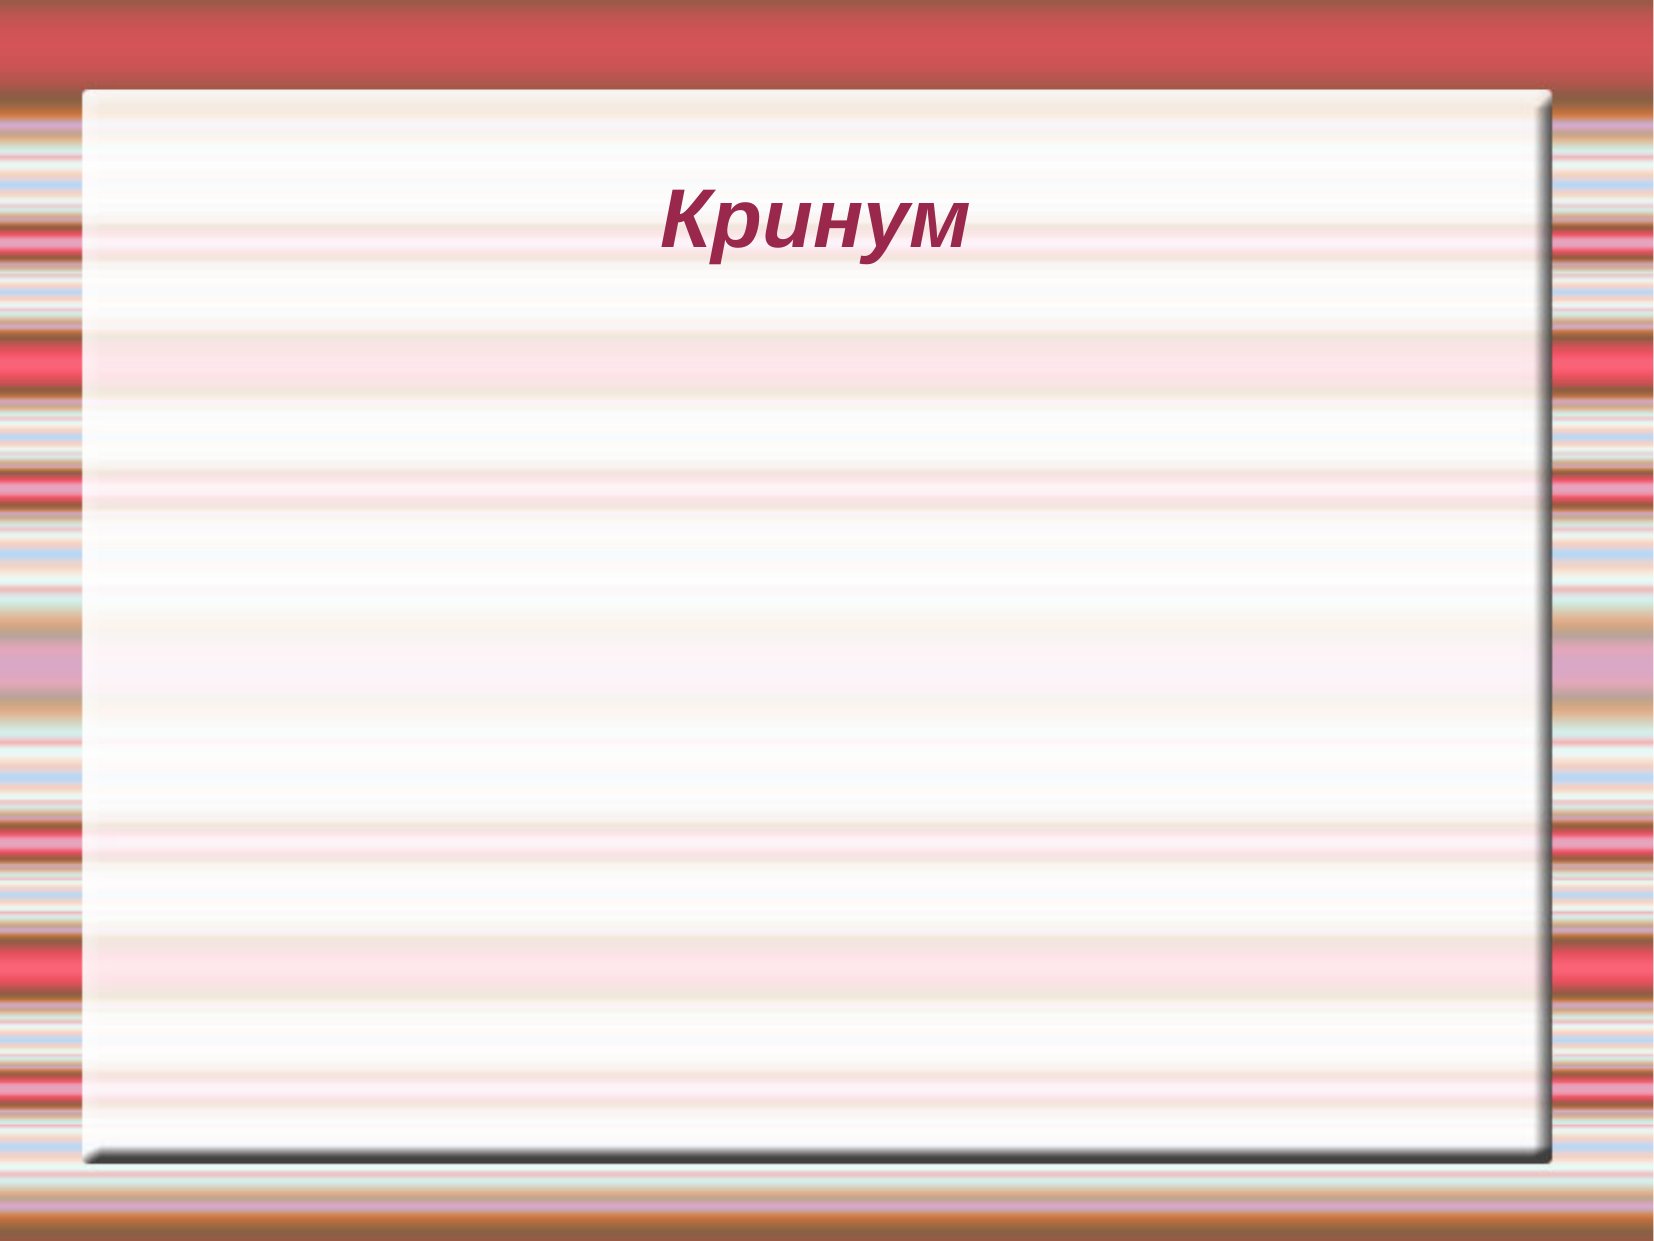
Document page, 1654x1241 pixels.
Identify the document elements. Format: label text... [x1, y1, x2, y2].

picture [0, 0, 1654, 1241]
chart [134, 350, 1516, 1132]
title Кринум [121, 122, 1534, 315]
